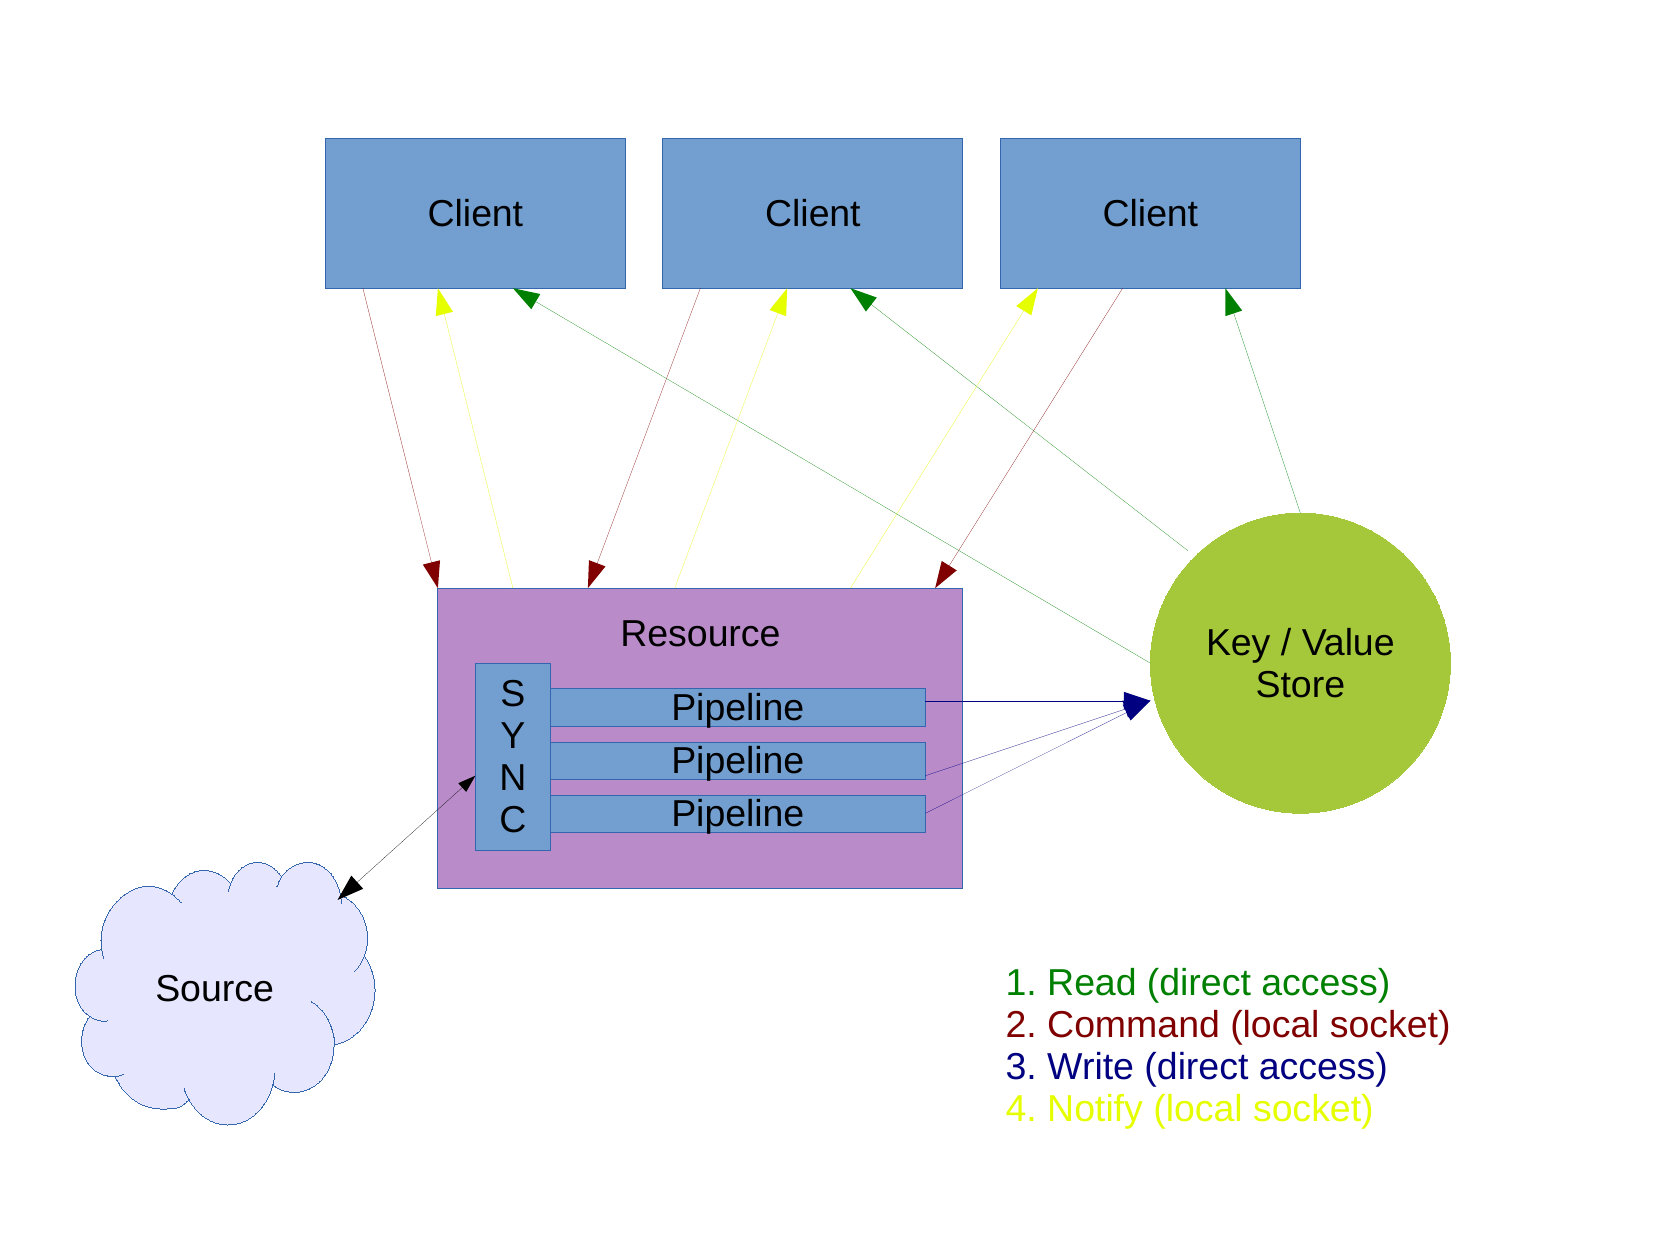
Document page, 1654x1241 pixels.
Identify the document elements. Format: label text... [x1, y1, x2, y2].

text_box Pipeline [710, 808, 720, 824]
text_box Client [1000, 138, 1301, 289]
text_box Pipeline [710, 702, 720, 718]
text_box Resource [437, 779, 963, 889]
text_box Source [75, 862, 376, 1126]
text_box 1. Read (direct access) 2. Command (local socket) 3. Write (direct access) 4. Notify (local socket) [990, 954, 1466, 1137]
text_box Resource [437, 588, 963, 809]
text_box Resource [551, 764, 963, 812]
text_box Pipeline [710, 755, 720, 771]
text_box Pipeline [551, 795, 926, 833]
text_box Client [325, 138, 626, 289]
text_box Pipeline [551, 688, 926, 727]
text_box Client [662, 138, 963, 289]
text_box Pipeline [551, 742, 926, 780]
text_box S Y N C [475, 663, 551, 851]
text_box Key / Value Store [1150, 513, 1451, 814]
text_box Resource [551, 702, 963, 775]
